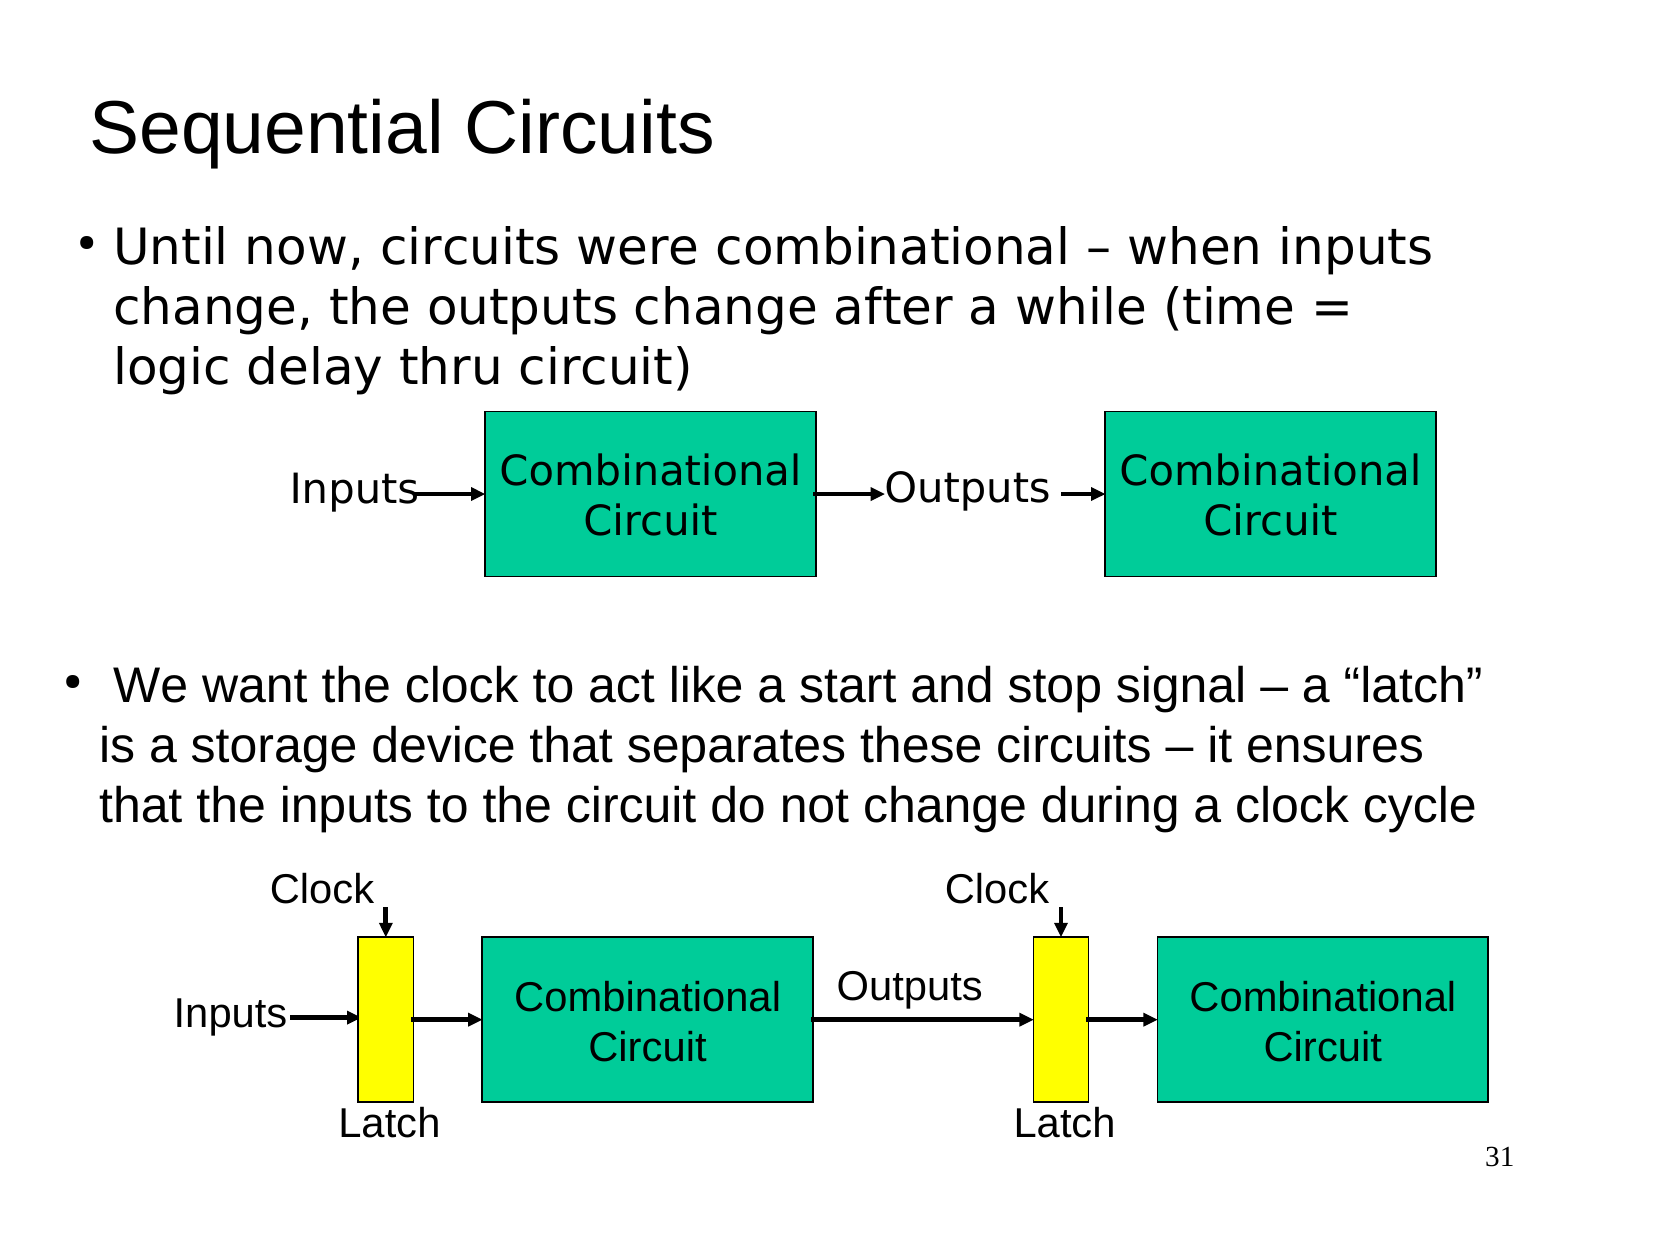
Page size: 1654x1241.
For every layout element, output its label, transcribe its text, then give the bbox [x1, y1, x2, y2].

text_box Combinational Circuit [1105, 411, 1436, 577]
text_box <number> [1185, 1129, 1530, 1213]
text_box Latch [998, 1088, 1131, 1155]
text_box Combinational Circuit [1157, 936, 1489, 1103]
text_box Latch [323, 1088, 456, 1155]
text_box Sequential Circuits [74, 71, 731, 177]
text_box Until now, circuits were combinational – when inputs change, the outputs change after a while (time = logic delay thru circuit) [63, 206, 1489, 282]
text_box [358, 936, 414, 1088]
text_box Clock [255, 854, 390, 920]
text_box Combinational Circuit [482, 936, 813, 1103]
text_box We want the clock to act like a start and stop signal – a “latch” is a storage device that separates these circuits – it ensures that the inputs to the circuit do not change during a clock cycle [48, 645, 1527, 841]
text_box Inputs [274, 454, 435, 521]
text_box [1033, 936, 1089, 1088]
text_box Combinational Circuit [485, 411, 816, 577]
text_box Outputs [821, 950, 998, 1017]
text_box Outputs [869, 452, 1066, 519]
text_box Clock [930, 854, 1065, 920]
text_box Inputs [158, 978, 303, 1044]
